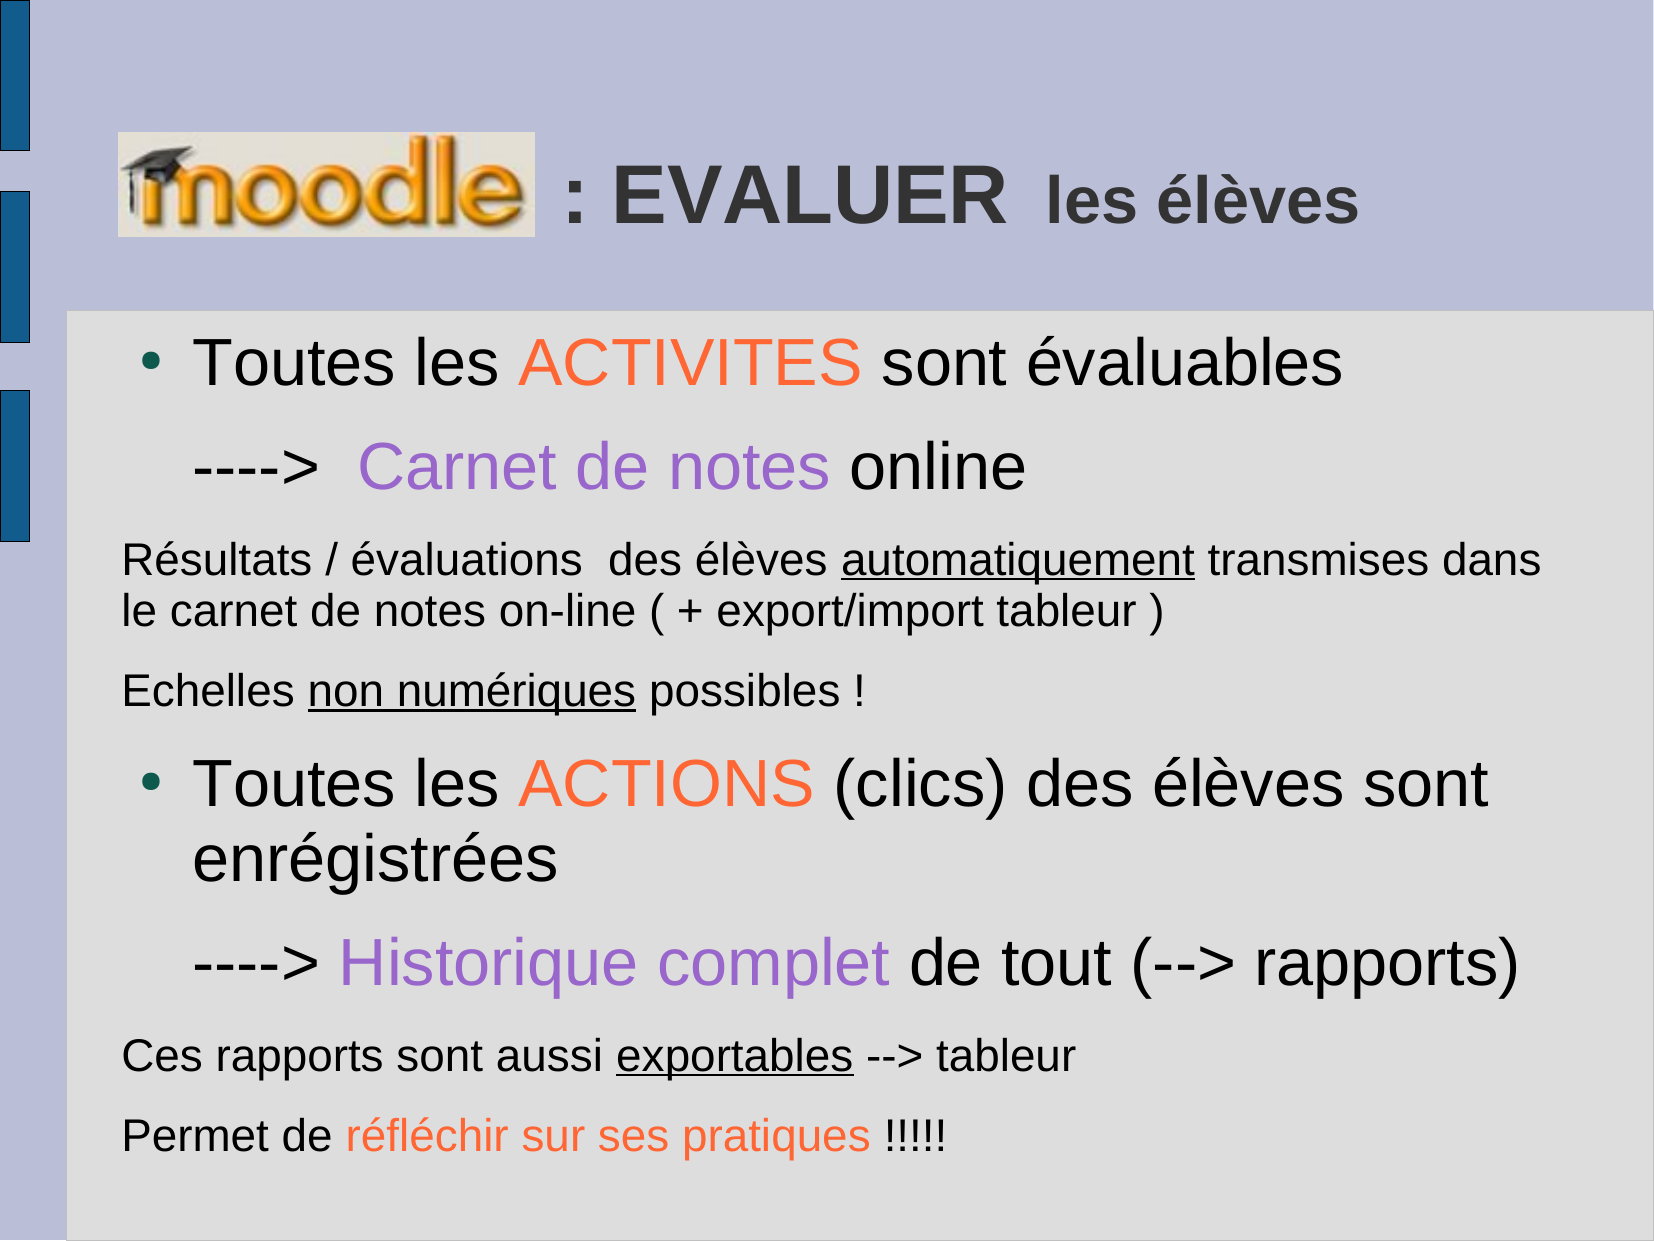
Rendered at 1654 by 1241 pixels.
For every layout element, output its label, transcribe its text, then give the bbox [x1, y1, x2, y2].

list Toutes les ACTIVITES sont évaluables ----> Carnet de notes online Résultats / évaluations des élèves automatiquement transmises dans le carnet de notes on-line ( + export/import tableur ) Echelles non numériques possibles ! Toutes les ACTIONS (clics) des élèves sont enrégistrées ----> Historique complet de tout (--> rapports) Ces rapports sont aussi exportables --> tableur Permet de réfléchir sur ses pratiques !!!!! [121, 324, 1565, 1241]
title : EVALUER les élèves [118, 91, 1534, 299]
picture [118, 132, 535, 237]
